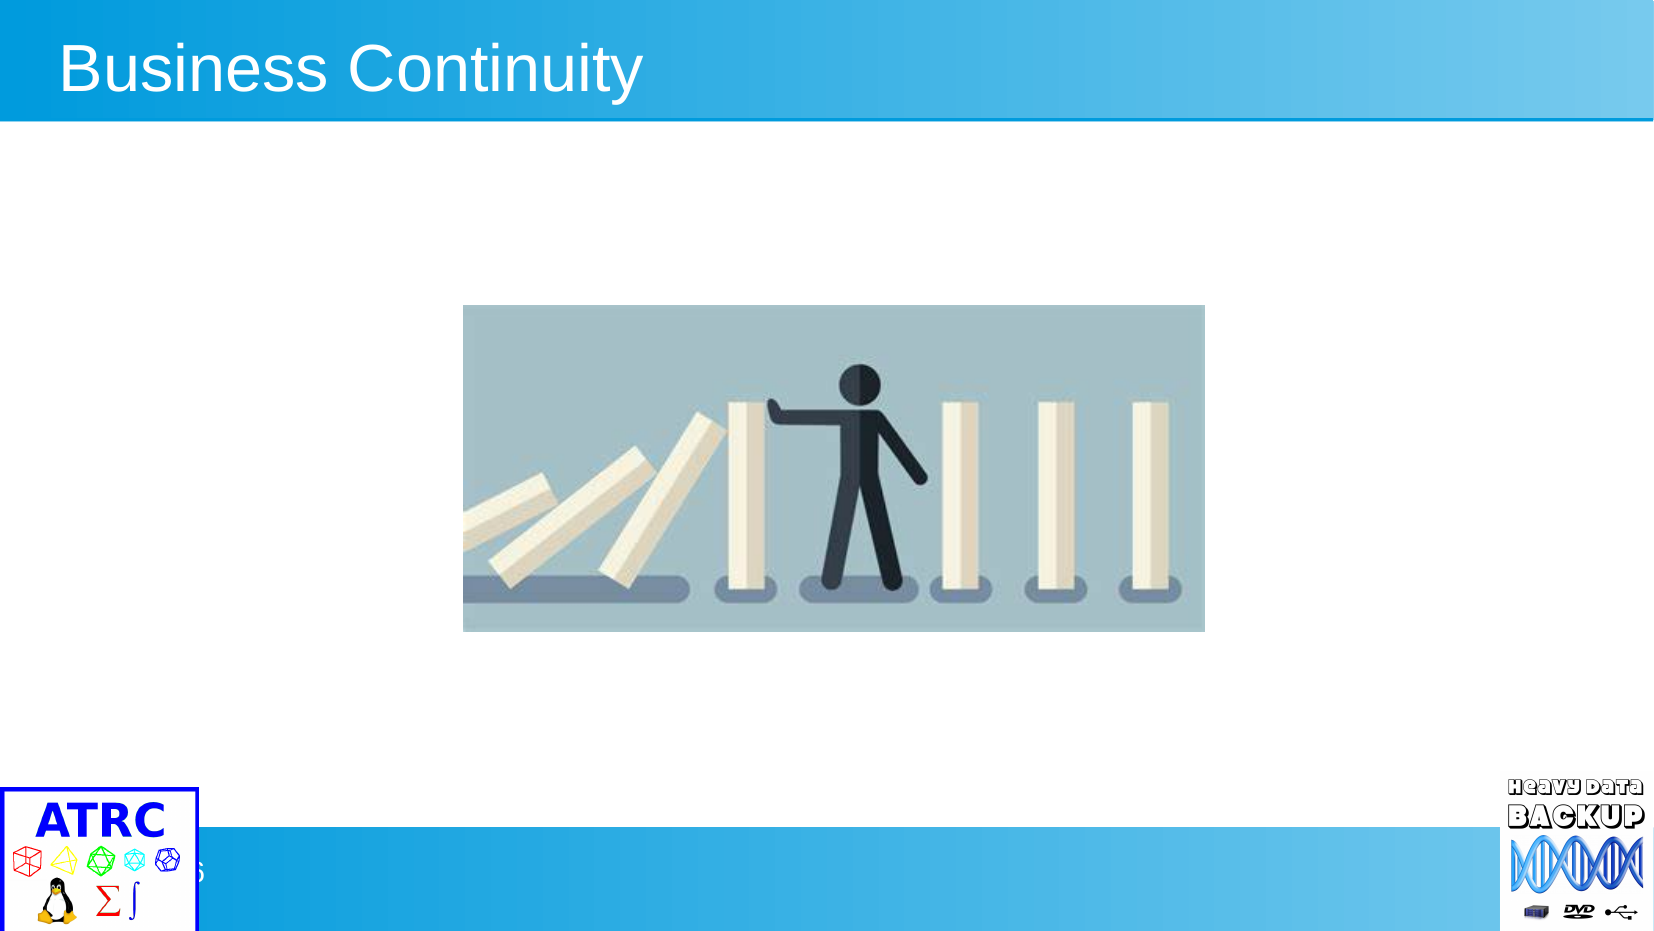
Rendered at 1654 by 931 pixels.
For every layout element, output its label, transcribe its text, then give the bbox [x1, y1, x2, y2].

picture [0, 787, 199, 931]
picture [1500, 771, 1654, 931]
picture [463, 305, 1205, 632]
title Business Continuity [59, 29, 1595, 108]
